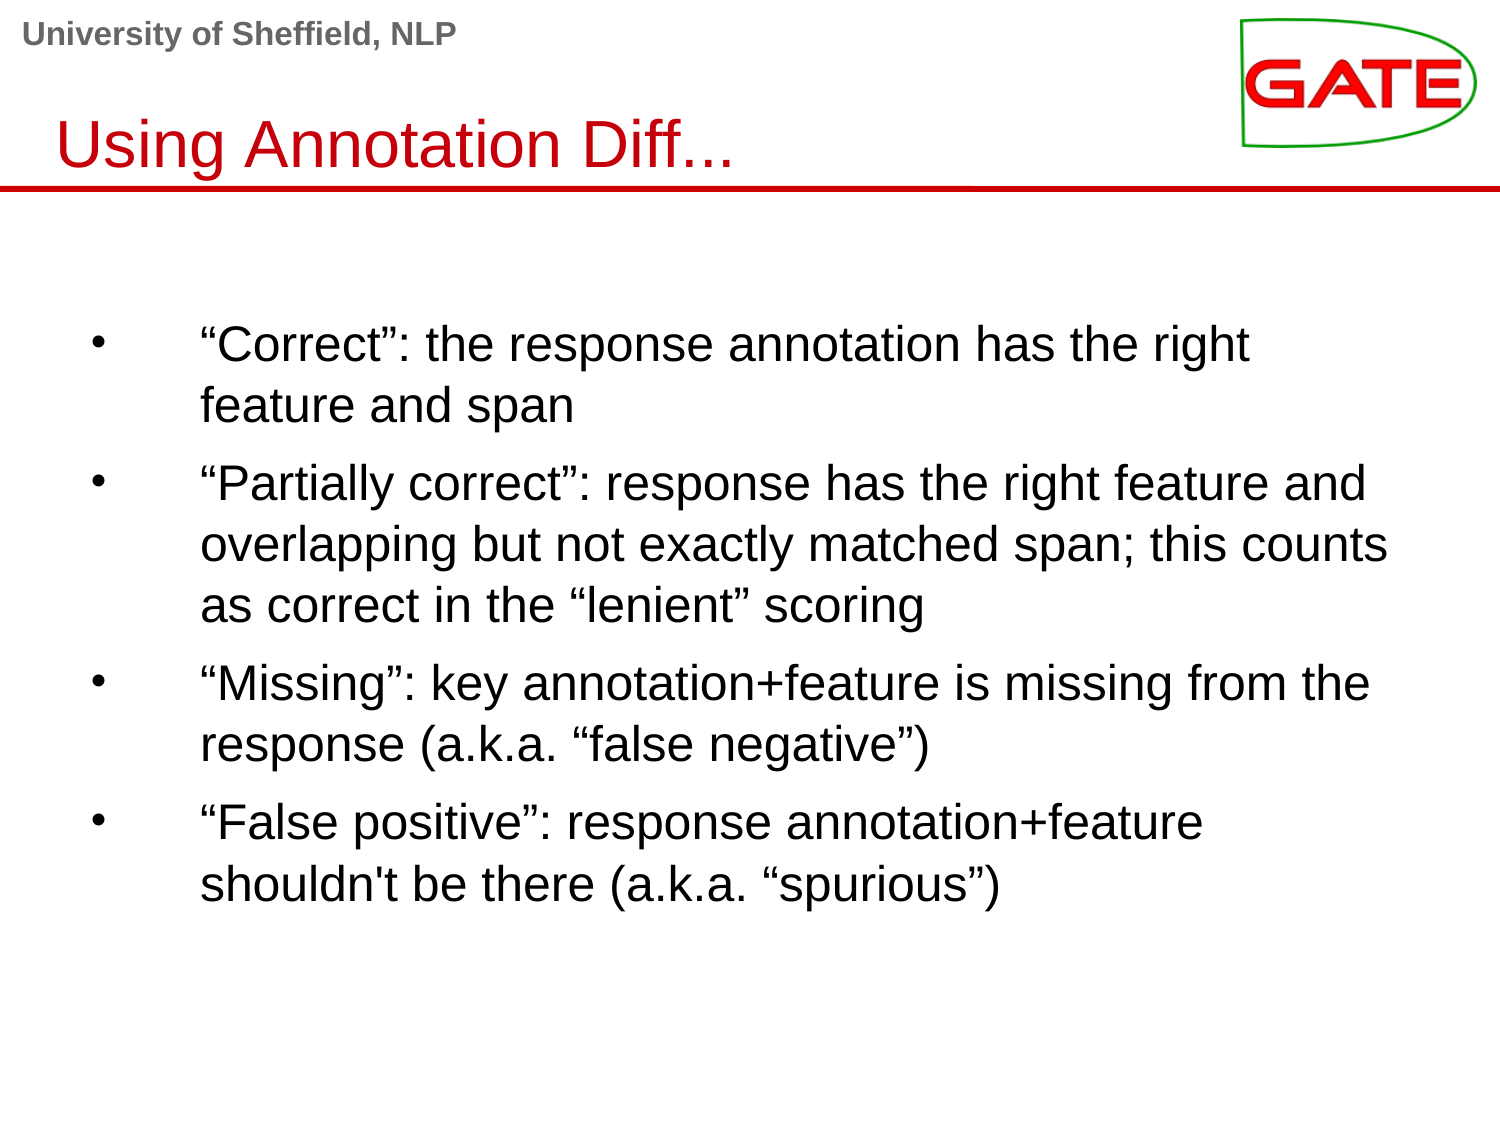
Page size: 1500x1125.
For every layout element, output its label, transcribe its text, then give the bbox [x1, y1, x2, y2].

list “Correct”: the response annotation has the right feature and span “Partially correct”: response has the right feature and overlapping but not exactly matched span; this counts as correct in the “lenient” scoring “Missing”: key annotation+feature is missing from the response (a.k.a. “false negative”) “False positive”: response annotation+feature shouldn't be there (a.k.a. “spurious”) [74, 302, 1425, 1045]
picture [1240, 18, 1477, 148]
title Using Annotation Diff... [41, 30, 1391, 261]
